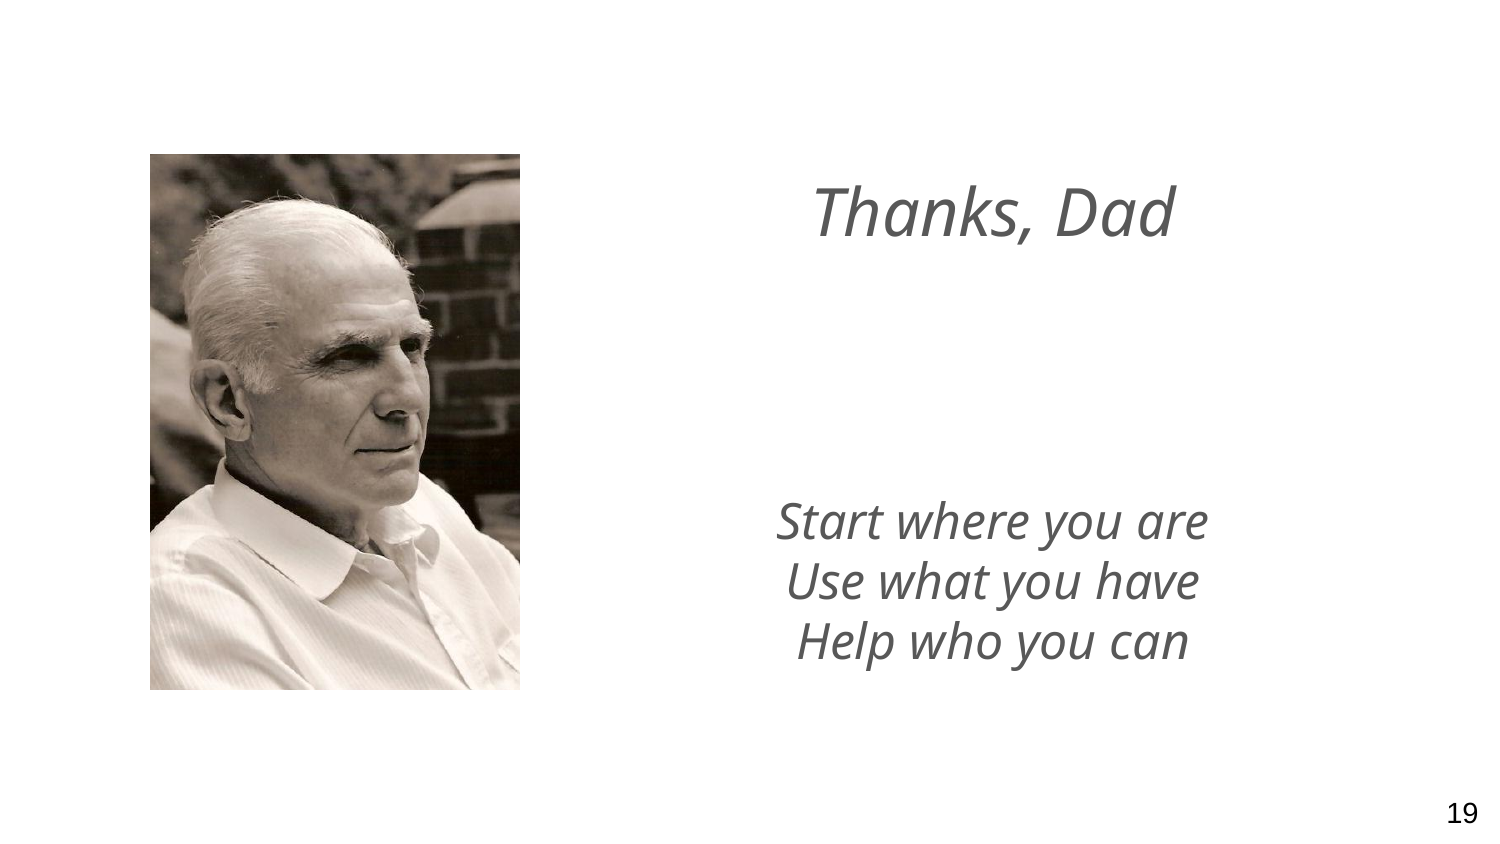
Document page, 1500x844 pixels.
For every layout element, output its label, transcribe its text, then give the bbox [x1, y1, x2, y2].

list Thanks, Dad Start where you are Use what you have Help who you can [537, 154, 1449, 690]
slide_number <number> [1403, 779, 1494, 844]
picture [150, 154, 520, 690]
